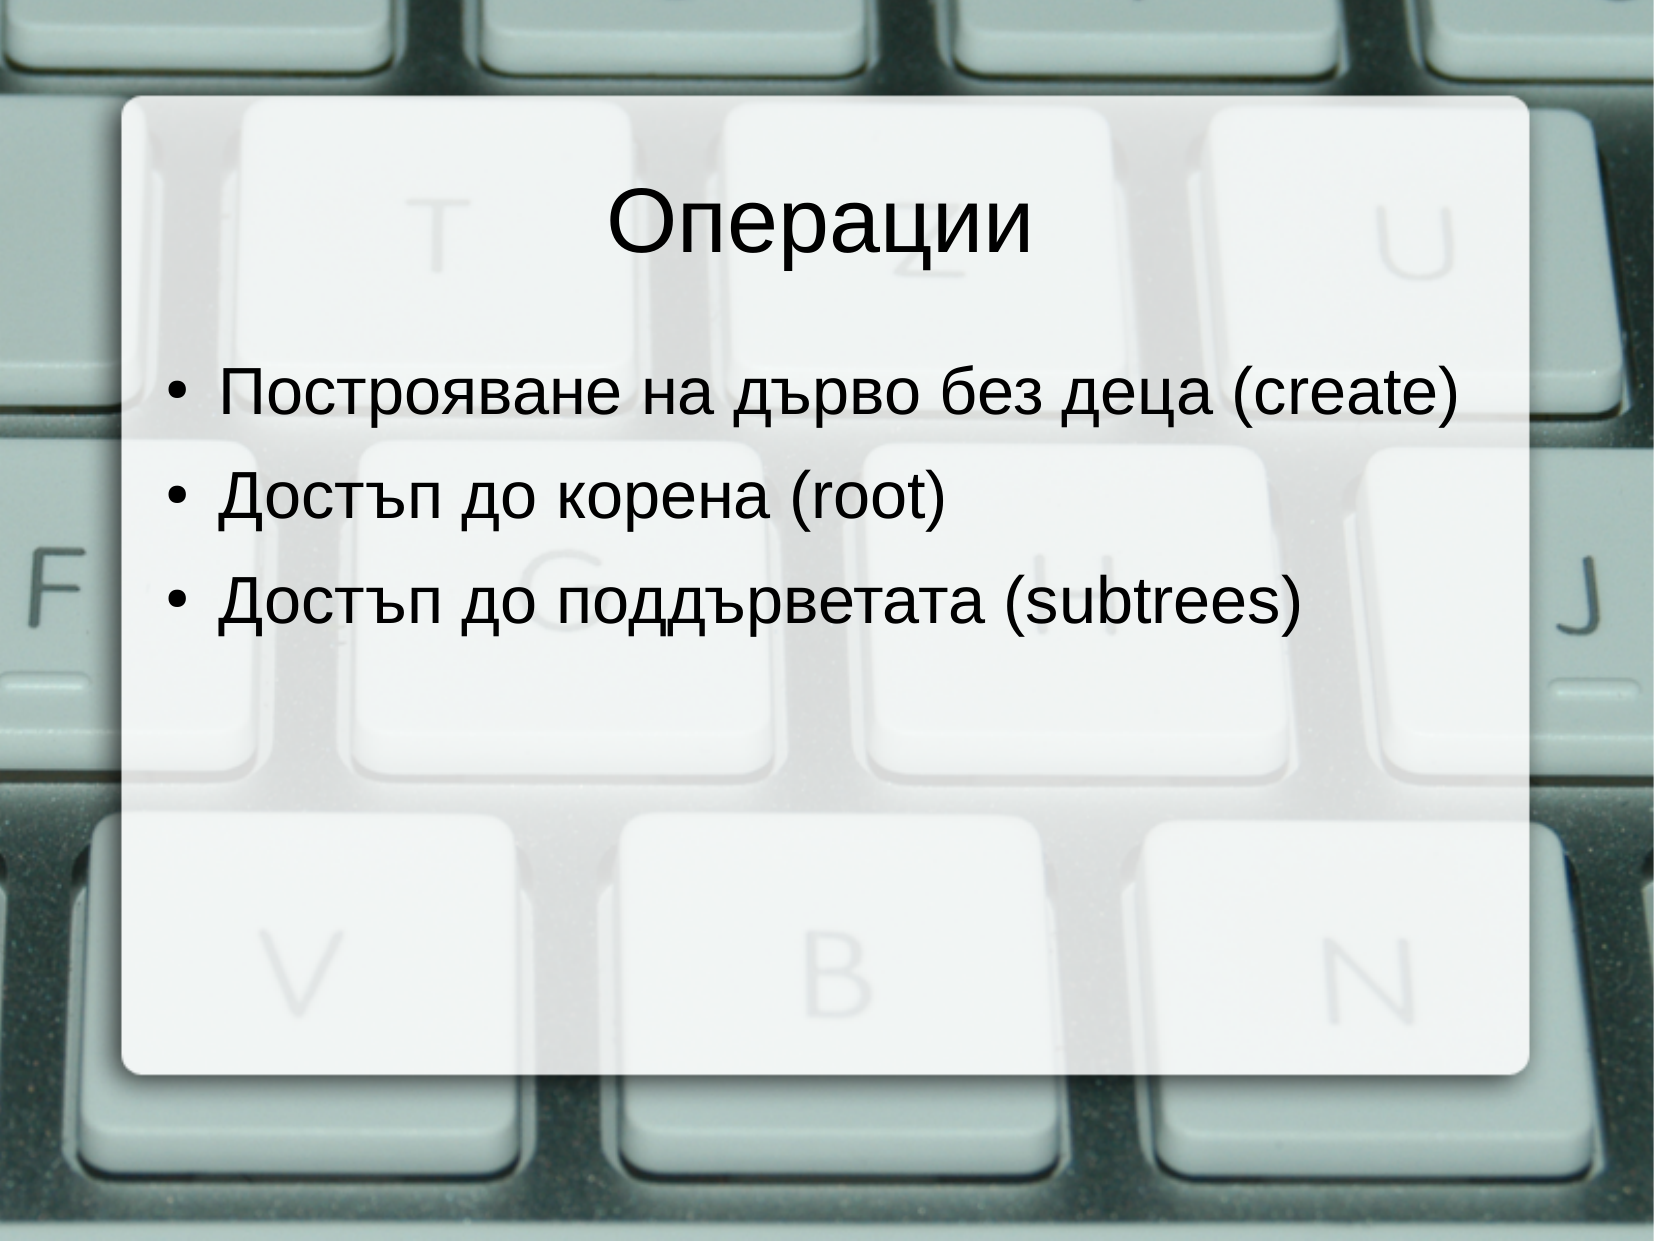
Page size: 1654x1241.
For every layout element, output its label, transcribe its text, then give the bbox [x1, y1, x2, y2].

list Построяване на дърво без деца (create) Достъп до корена (root) Достъп до поддърветата (subtrees) [147, 354, 1506, 1074]
picture [0, 0, 1654, 1241]
title Операции [135, 117, 1506, 325]
